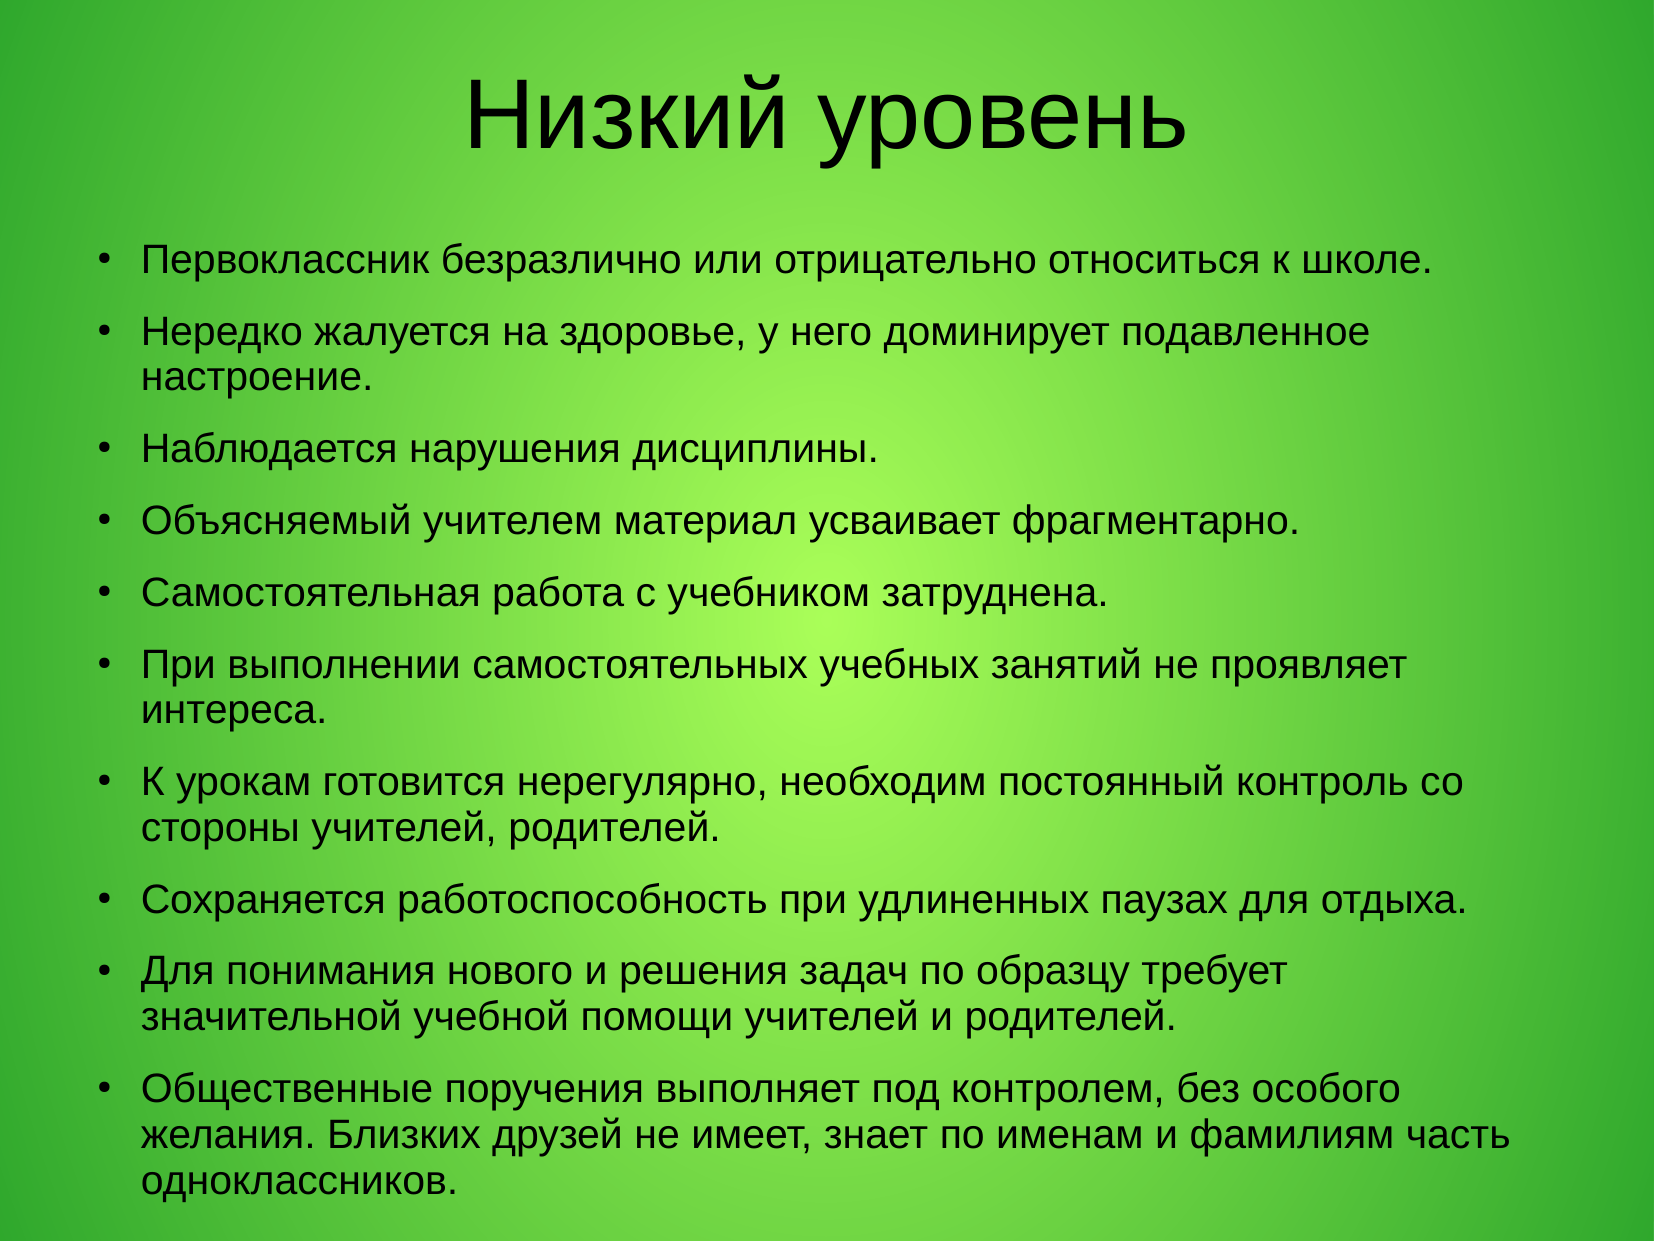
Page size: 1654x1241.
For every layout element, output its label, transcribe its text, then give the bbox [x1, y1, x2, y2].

list Первоклассник безразлично или отрицательно относиться к школе. Нередко жалуется на здоровье, у него доминирует подавленное настроение. Наблюдается нарушения дисциплины. Объясняемый учителем материал усваивает фрагментарно. Самостоятельная работа с учебником затруднена. При выполнении самостоятельных учебных занятий не проявляет интереса. К урокам готовится нерегулярно, необходим постоянный контроль со стороны учителей, родителей. Сохраняется работоспособность при удлиненных паузах для отдыха. Для понимания нового и решения задач по образцу требует значительной учебной помощи учителей и родителей. Общественные поручения выполняет под контролем, без особого желания. Близких друзей не имеет, знает по именам и фамилиям часть одноклассников. [82, 236, 1538, 1211]
title Низкий уровень [82, 49, 1571, 179]
